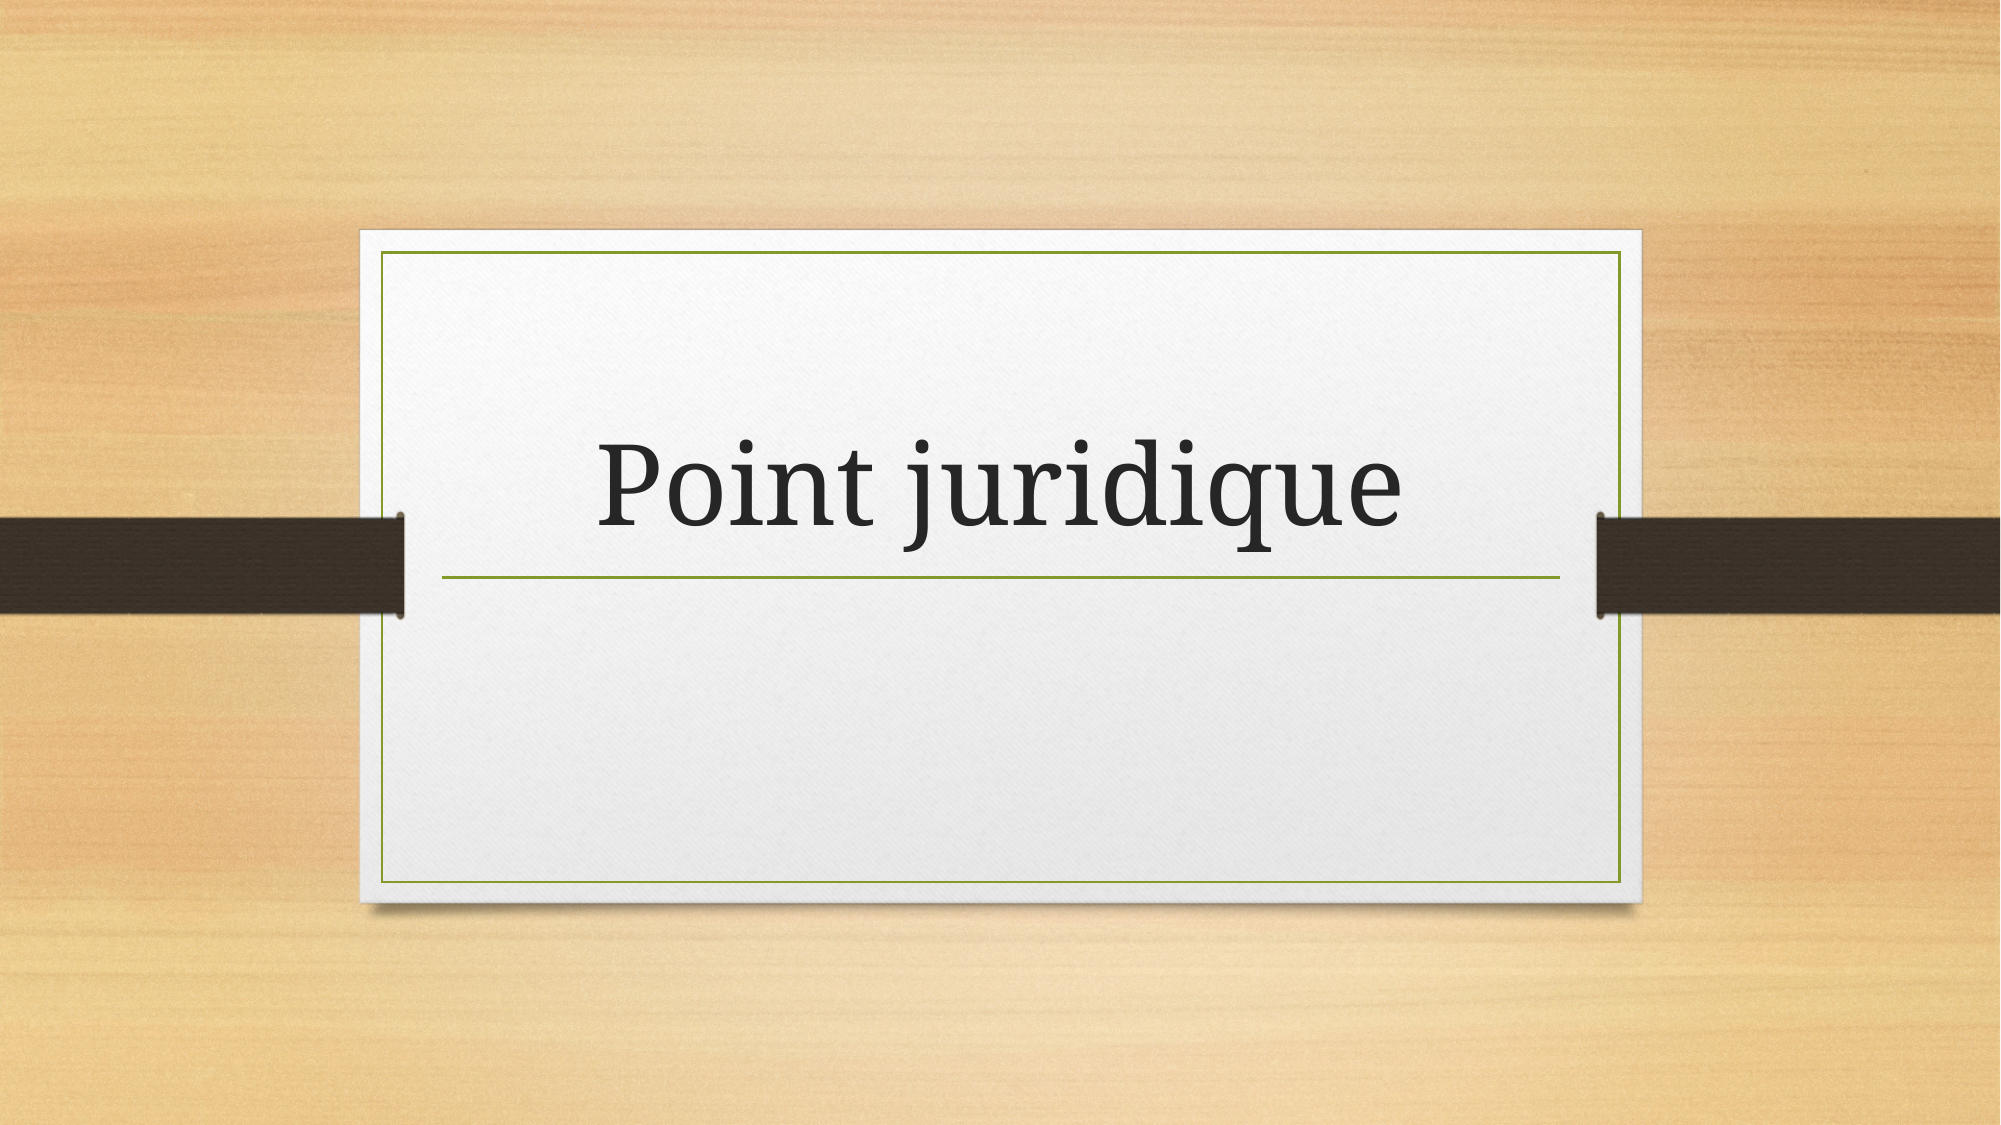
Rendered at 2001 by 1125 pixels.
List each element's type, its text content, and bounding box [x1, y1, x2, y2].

title Point juridique [441, 306, 1560, 556]
